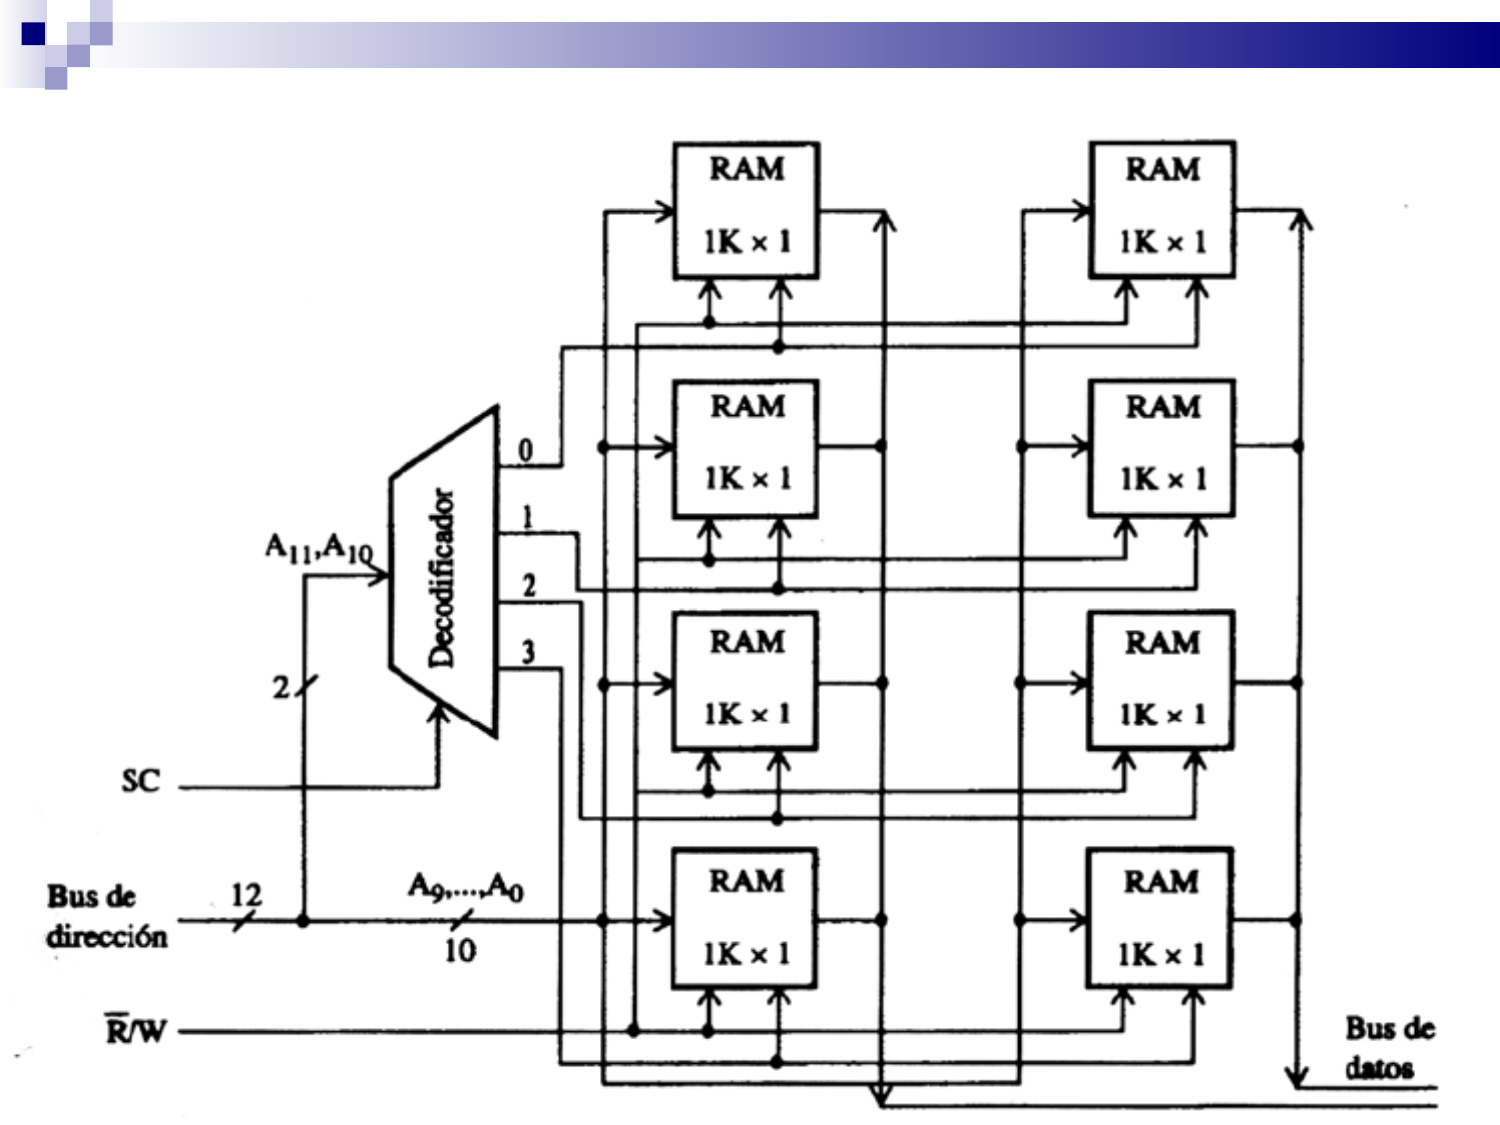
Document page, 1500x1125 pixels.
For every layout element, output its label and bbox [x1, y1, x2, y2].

picture [0, 90, 1459, 1125]
